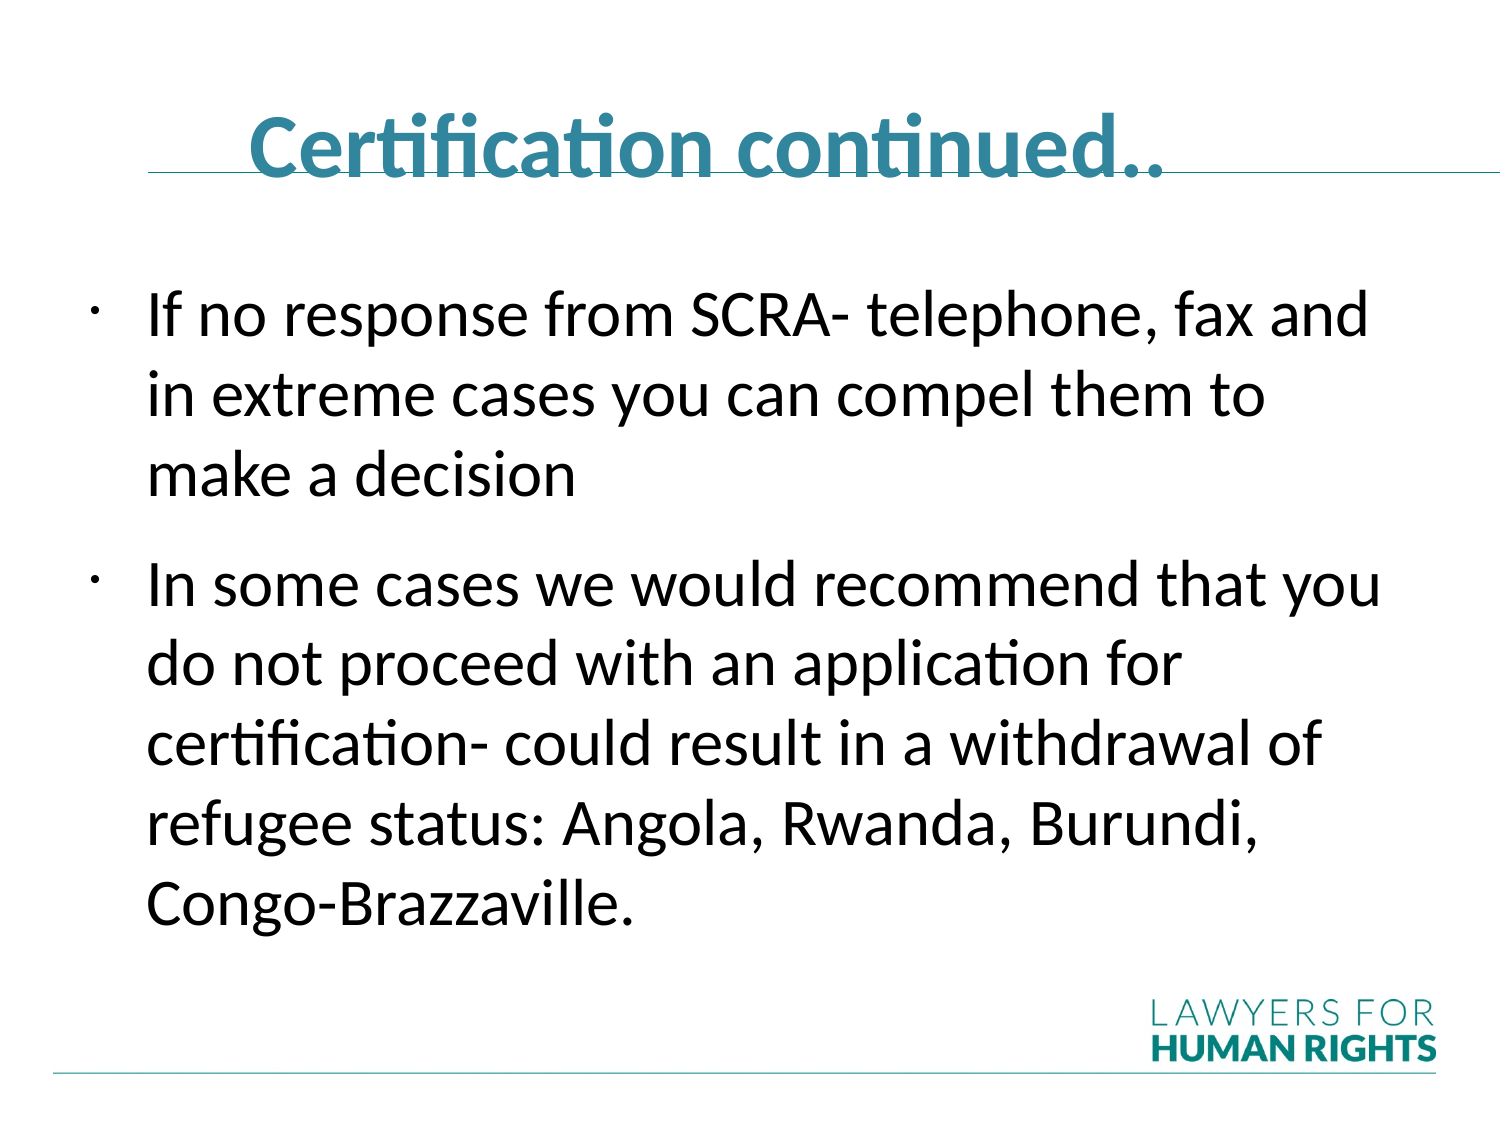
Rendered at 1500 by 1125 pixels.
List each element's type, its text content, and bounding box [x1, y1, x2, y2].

picture [53, 999, 1436, 1074]
list If no response from SCRA- telephone, fax and in extreme cases you can compel them to make a decision In some cases we would recommend that you do not proceed with an application for certification- could result in a withdrawal of refugee status: Angola, Rwanda, Burundi, Congo-Brazzaville. [75, 262, 1425, 1035]
title Certification continued.. [123, 78, 1296, 197]
